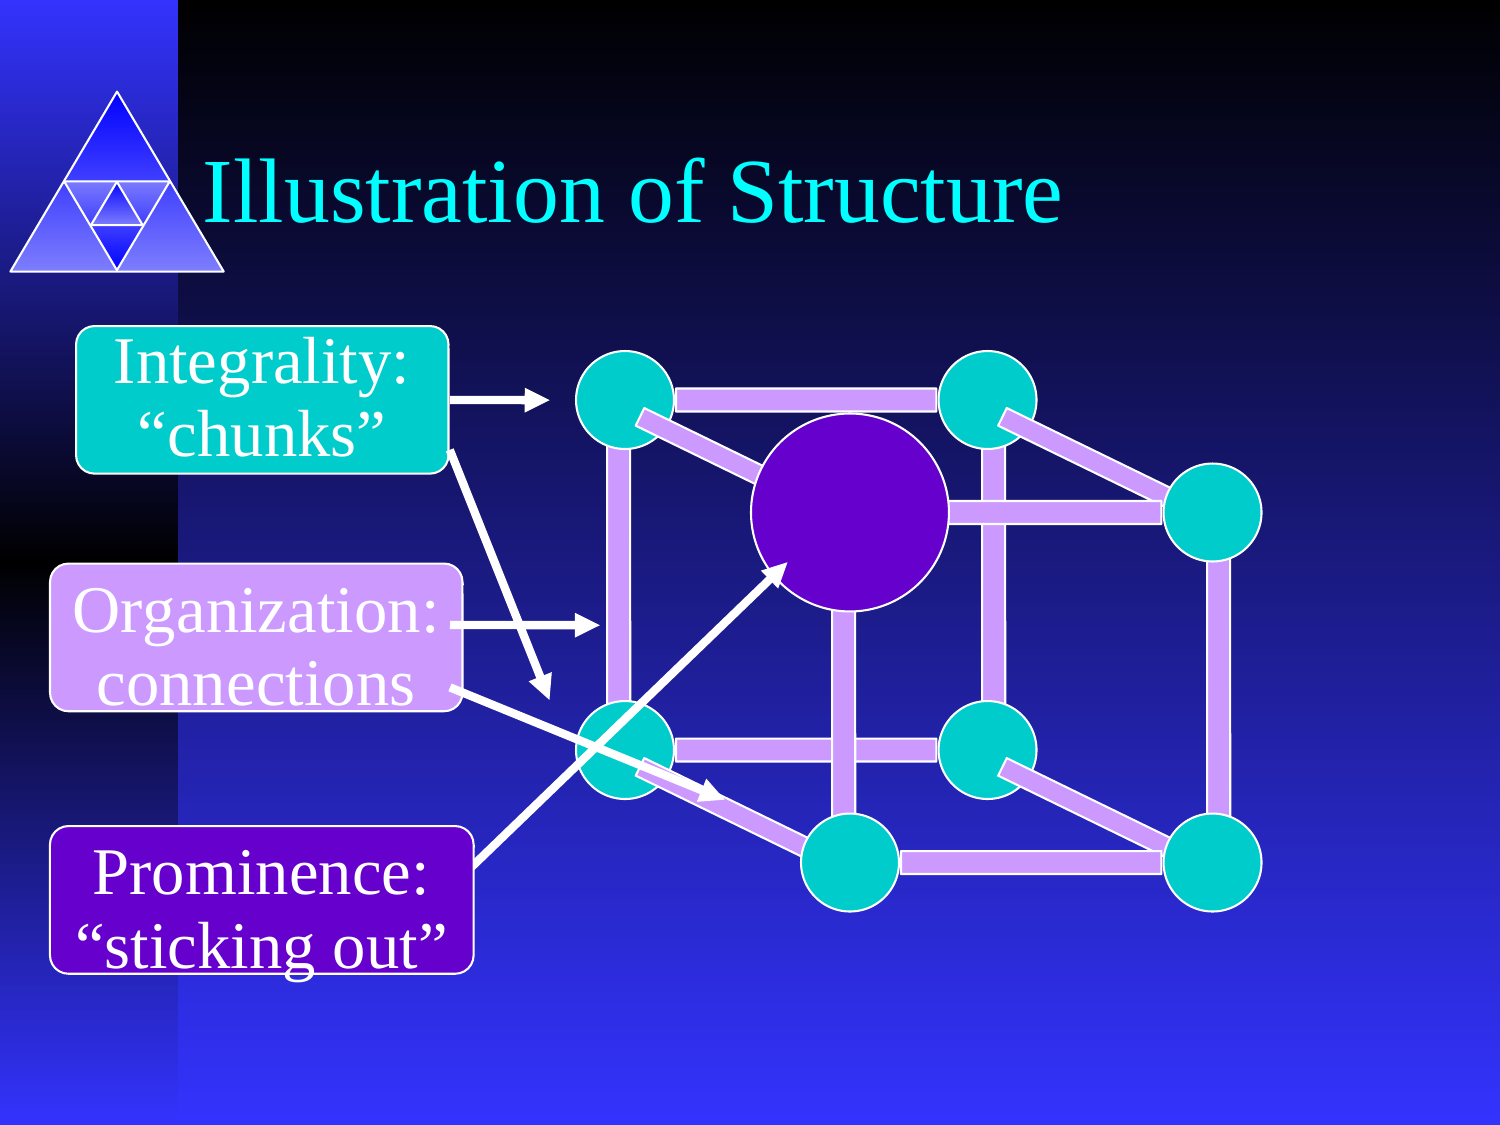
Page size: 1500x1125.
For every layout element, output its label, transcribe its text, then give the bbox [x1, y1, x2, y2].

text_box Integrality: “chunks” [82, 332, 443, 468]
text_box [676, 388, 937, 412]
text_box [576, 744, 587, 759]
text_box [605, 705, 690, 780]
text_box Prominence: “sticking out” [56, 832, 467, 968]
text_box [50, 563, 463, 712]
title Illustration of Structure [187, 99, 1463, 288]
text_box [290, 968, 309, 974]
text_box [576, 351, 1262, 912]
text_box Organization: connections [56, 569, 456, 706]
text_box [49, 826, 474, 974]
text_box [76, 326, 449, 474]
text_box [456, 630, 463, 687]
